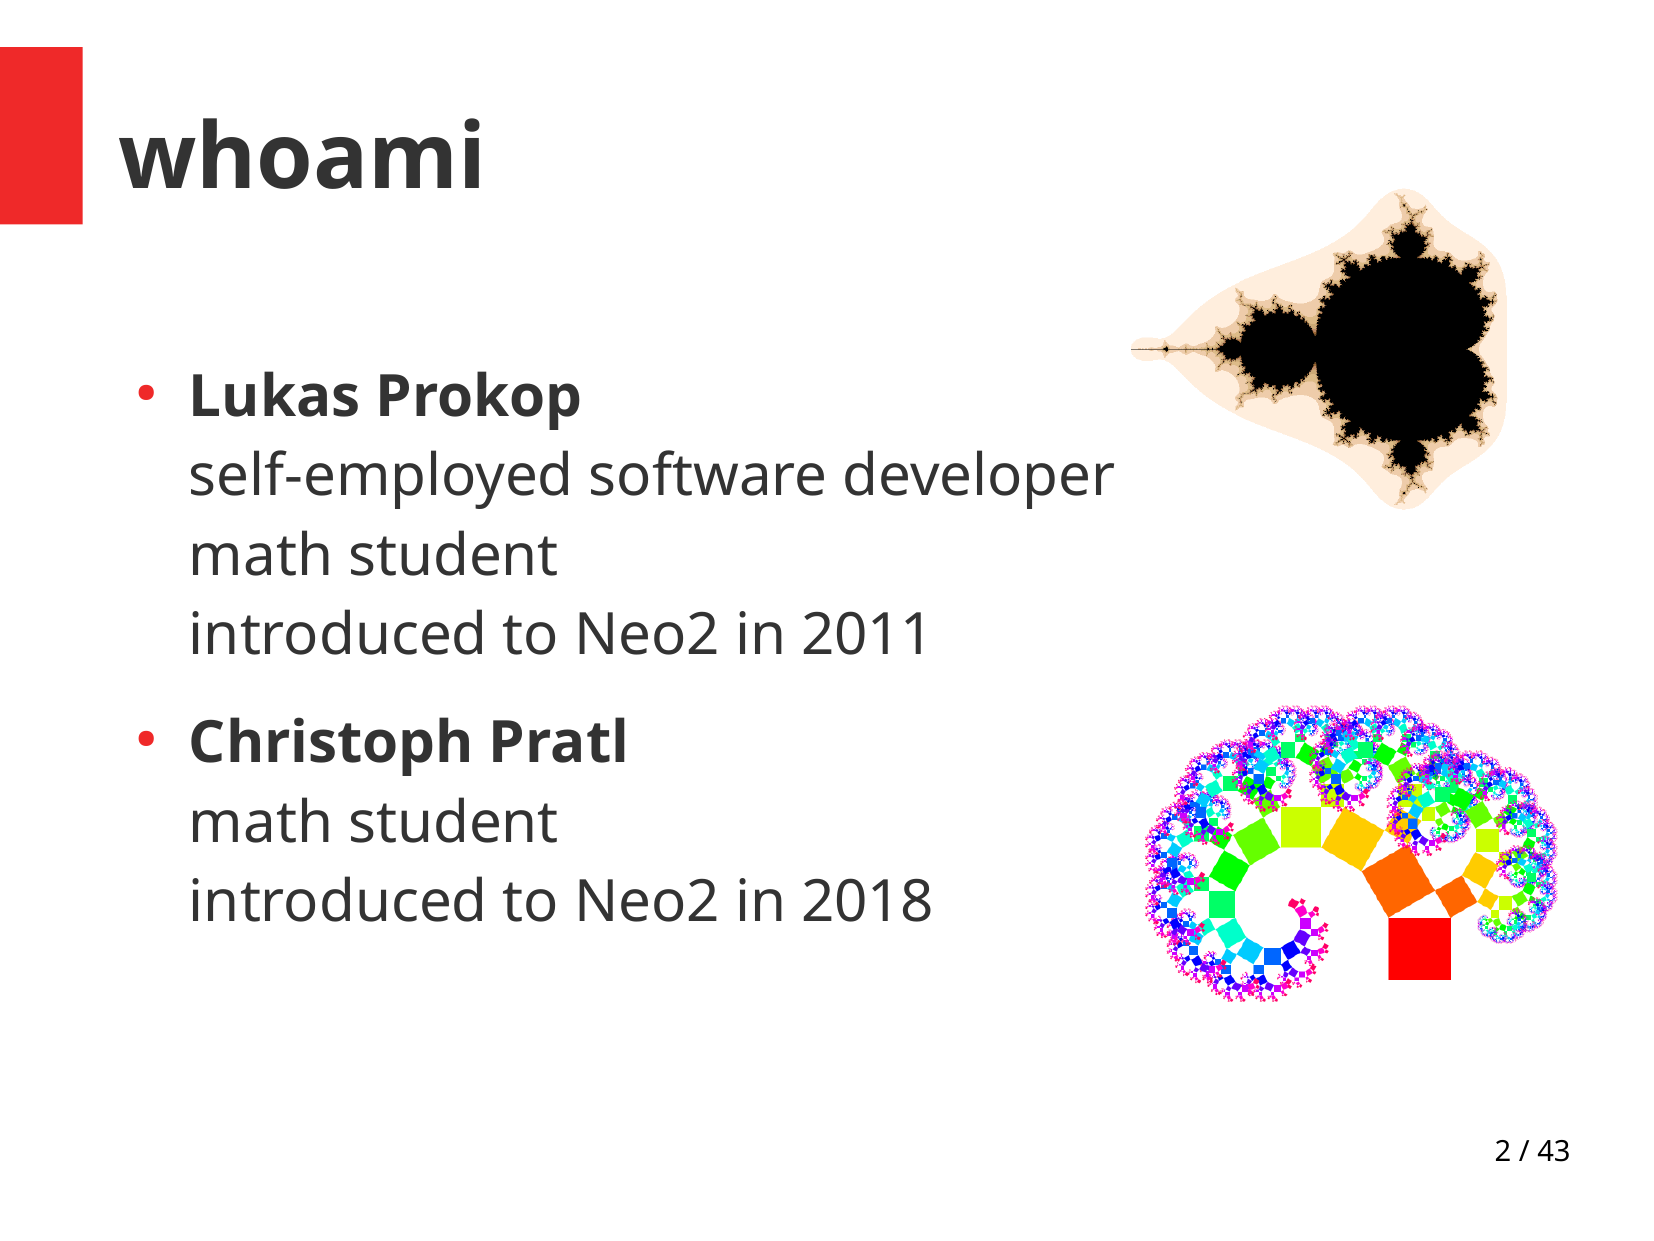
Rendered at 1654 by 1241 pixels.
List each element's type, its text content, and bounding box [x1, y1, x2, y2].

picture [1125, 688, 1576, 1020]
title whoami [118, 49, 1571, 257]
picture [1115, 257, 1516, 354]
list Lukas Prokop self-employed software developer math student introduced to Neo2 in 2011 Christoph Pratl math student introduced to Neo2 in 2018 [118, 354, 1536, 1074]
